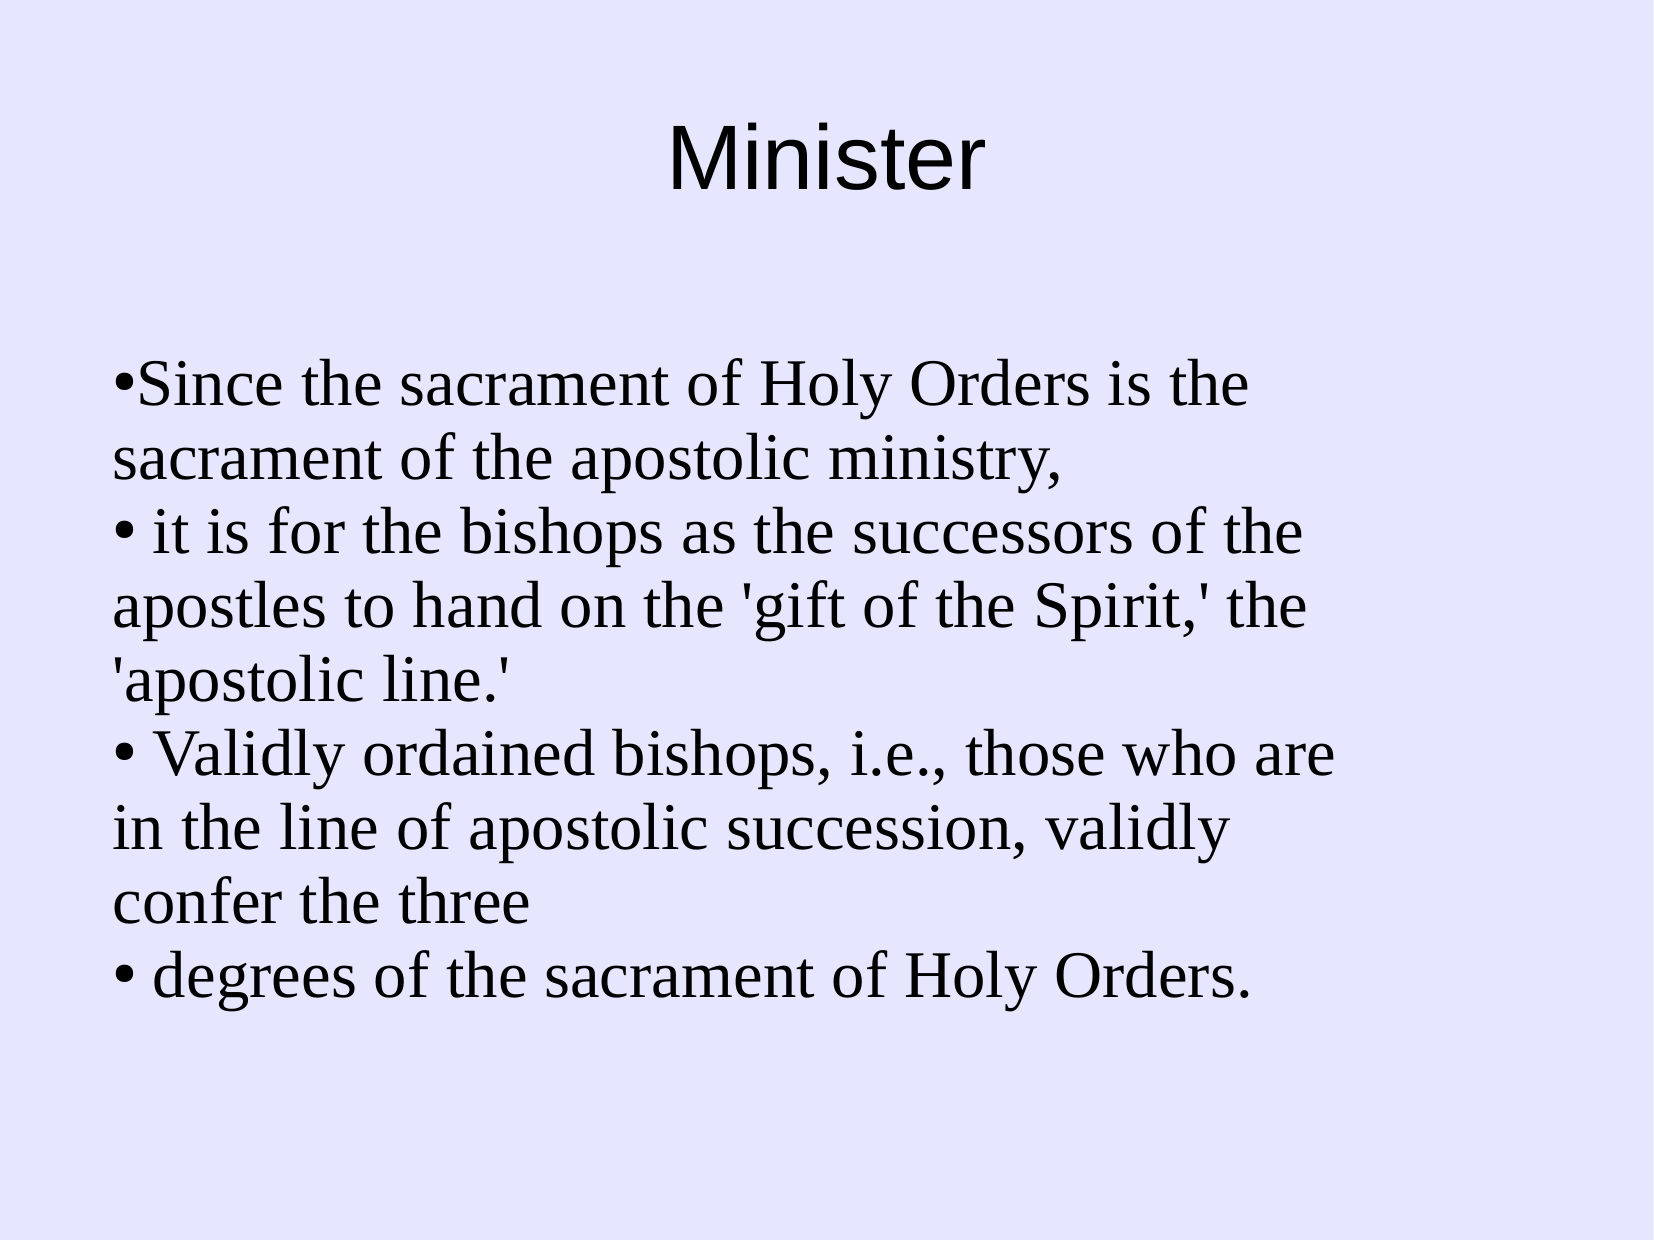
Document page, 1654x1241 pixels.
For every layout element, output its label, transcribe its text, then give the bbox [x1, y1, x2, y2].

text_box Since the sacrament of Holy Orders is the sacrament of the apostolic ministry, it is for the bishops as the successors of the apostles to hand on the 'gift of the Spirit,' the 'apostolic line.' Validly ordained bishops, i.e., those who are in the line of apostolic succession, validly confer the three degrees of the sacrament of Holy Orders. [112, 345, 1388, 1013]
title Minister [82, 56, 1571, 250]
